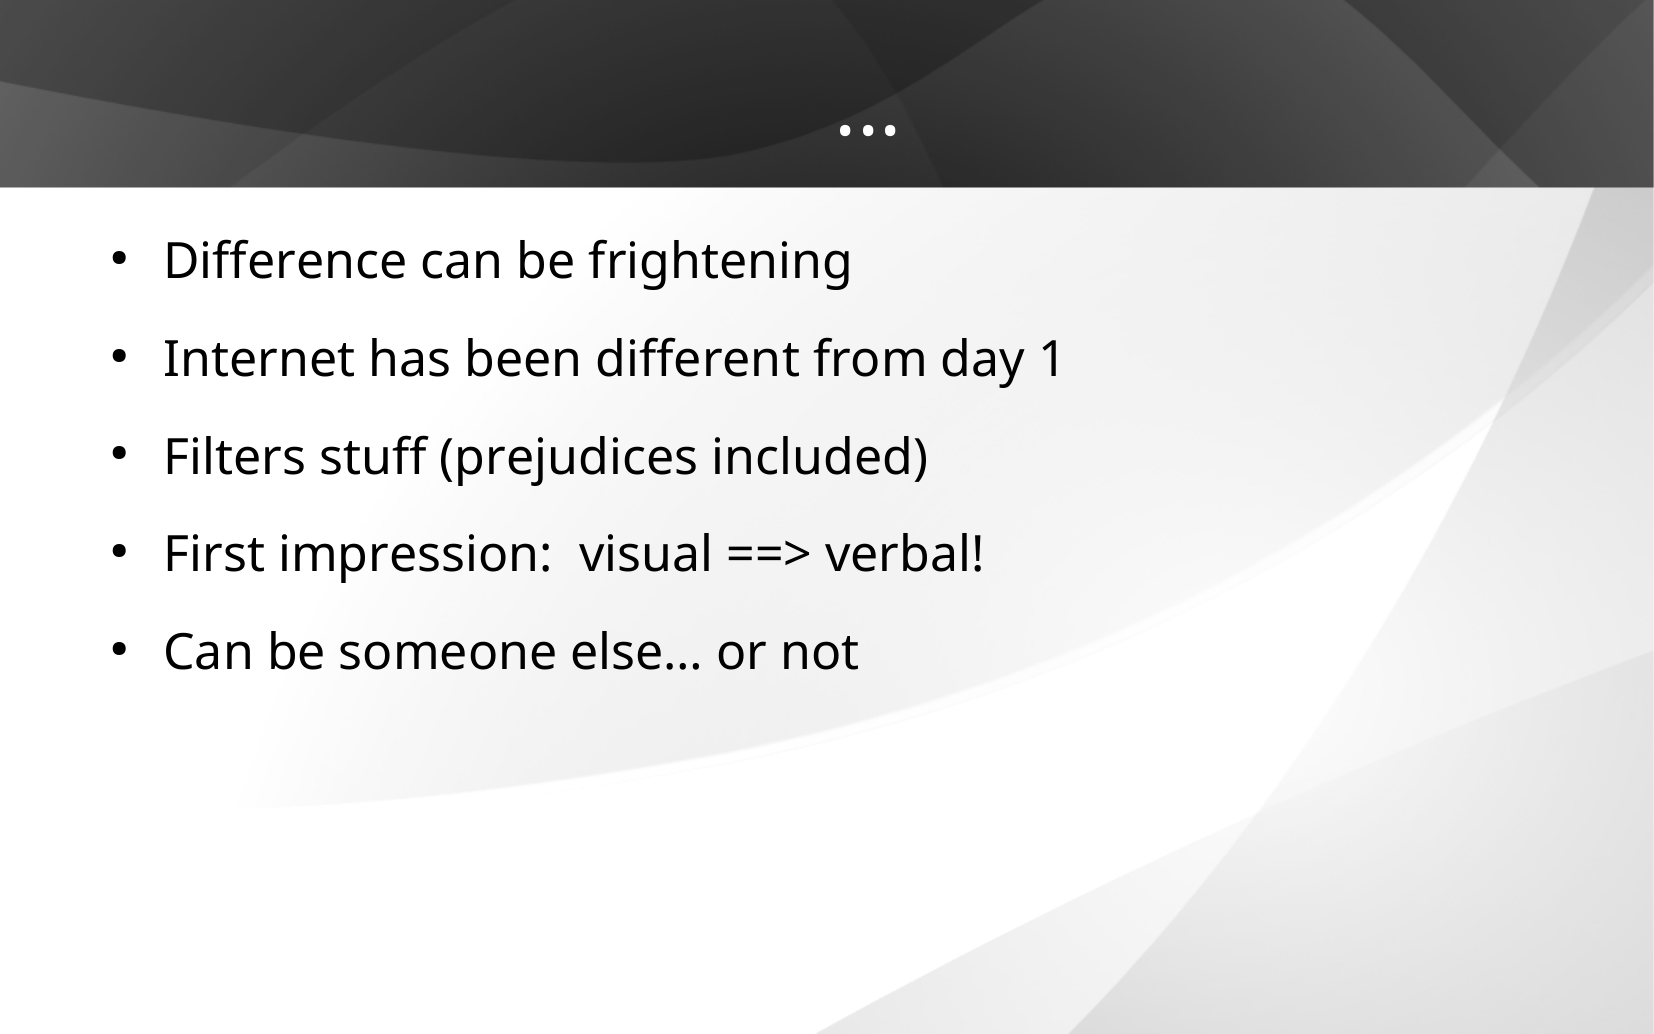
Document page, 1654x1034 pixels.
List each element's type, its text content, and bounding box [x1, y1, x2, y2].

picture [0, 0, 1654, 1034]
list Difference can be frightening Internet has been different from day 1 Filters stuff (prejudices included) First impression: visual ==> verbal! Can be someone else… or not [75, 225, 1613, 1013]
title ... [124, 0, 1613, 208]
